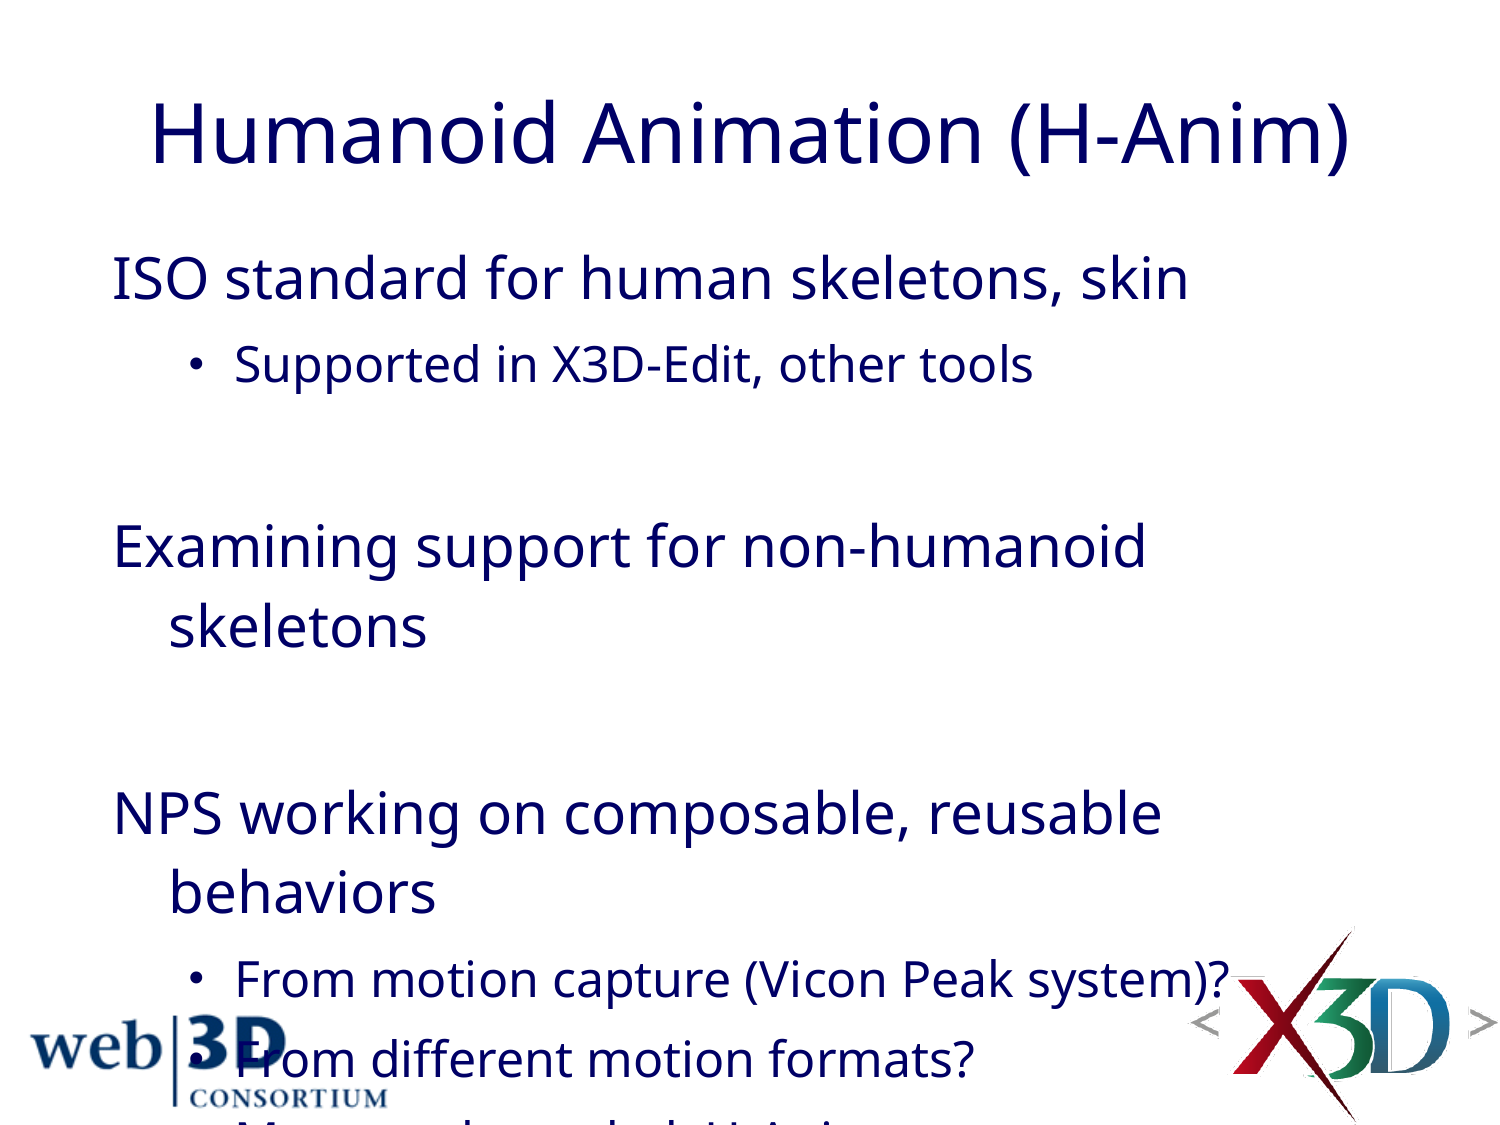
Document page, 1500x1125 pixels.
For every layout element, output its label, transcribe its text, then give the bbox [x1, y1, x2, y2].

picture [12, 998, 413, 1118]
picture [1187, 926, 1500, 1125]
list ISO standard for human skeletons, skin Supported in X3D-Edit, other tools Examining support for non-humanoid skeletons NPS working on composable, reusable behaviors From motion capture (Vicon Peak system)? From different motion formats? More work needed, H-Anim group seems stalled... [112, 237, 1388, 986]
title Humanoid Animation (H-Anim) [112, 44, 1388, 218]
